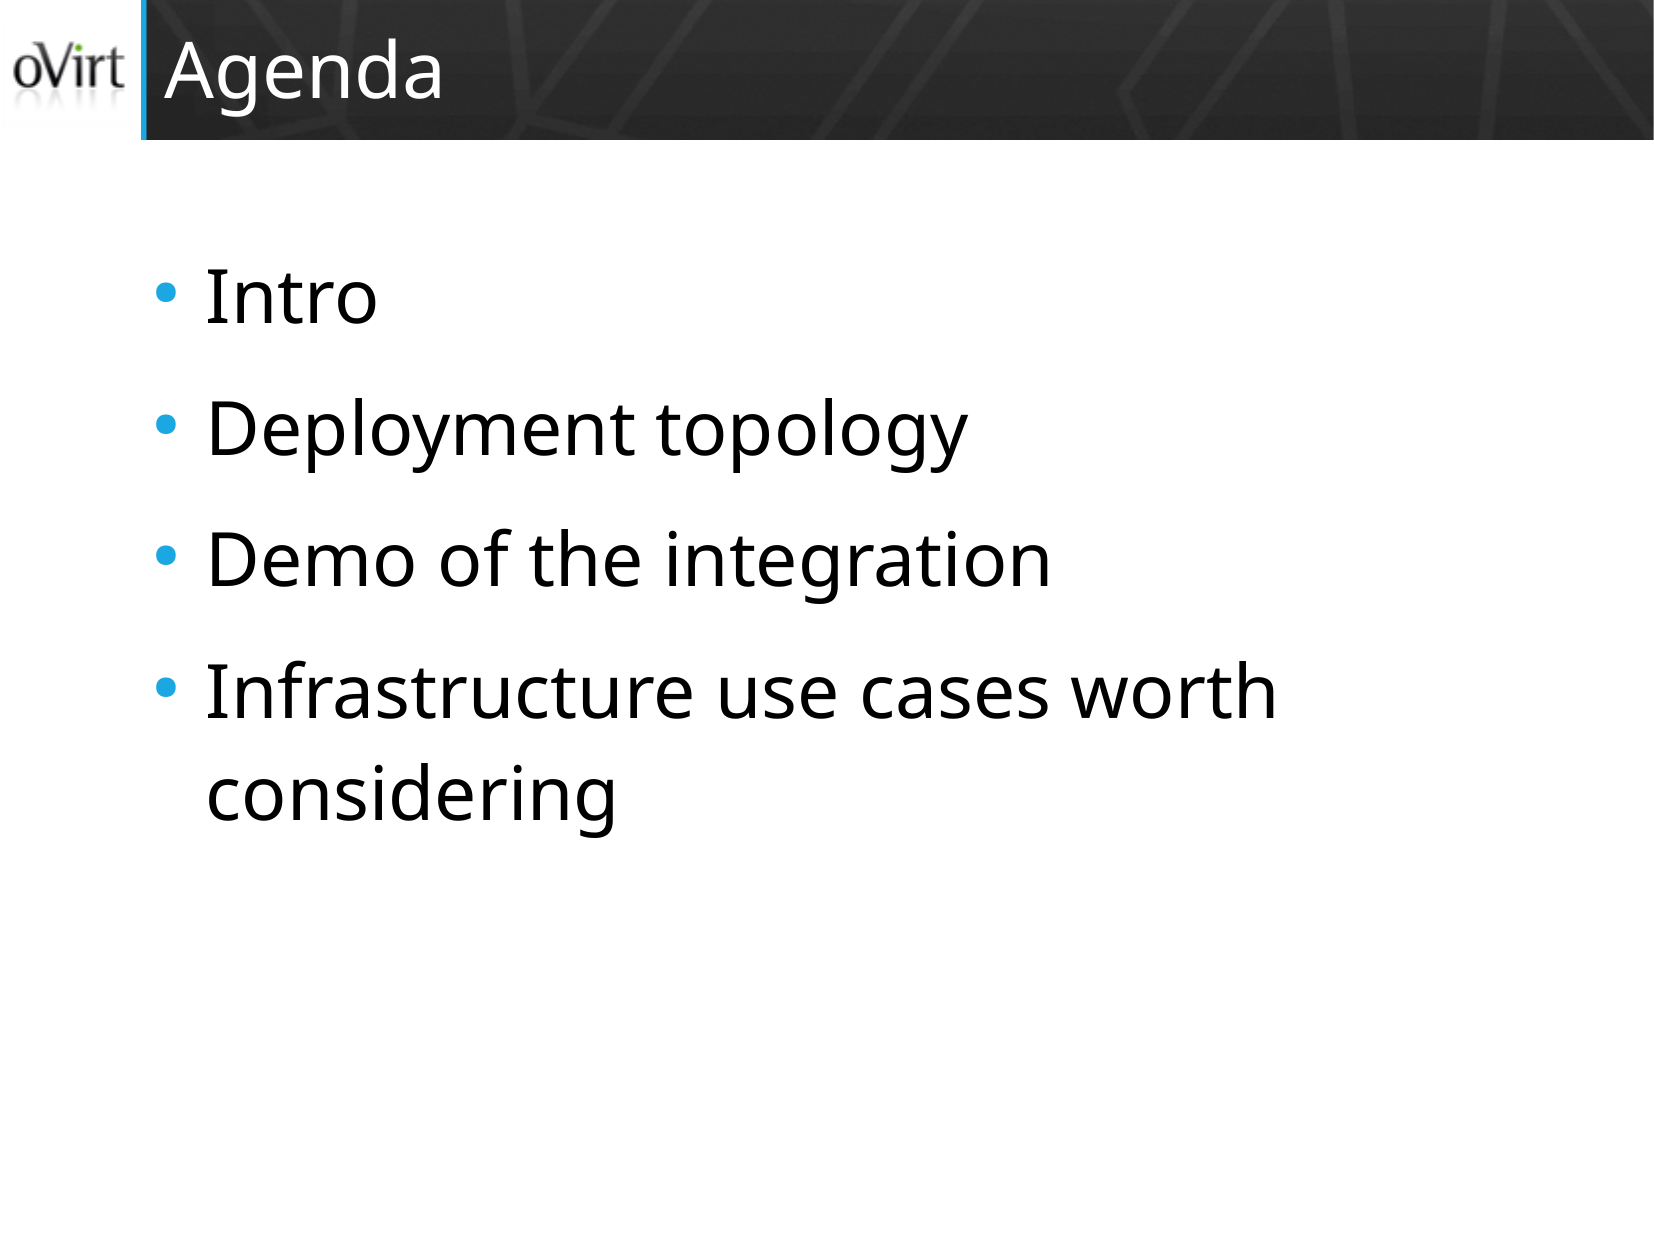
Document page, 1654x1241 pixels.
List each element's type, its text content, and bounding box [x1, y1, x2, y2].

title Agenda [164, 18, 1653, 119]
picture [0, 0, 1654, 140]
list Intro Deployment topology Demo of the integration Infrastructure use cases worth considering [135, 111, 1624, 931]
